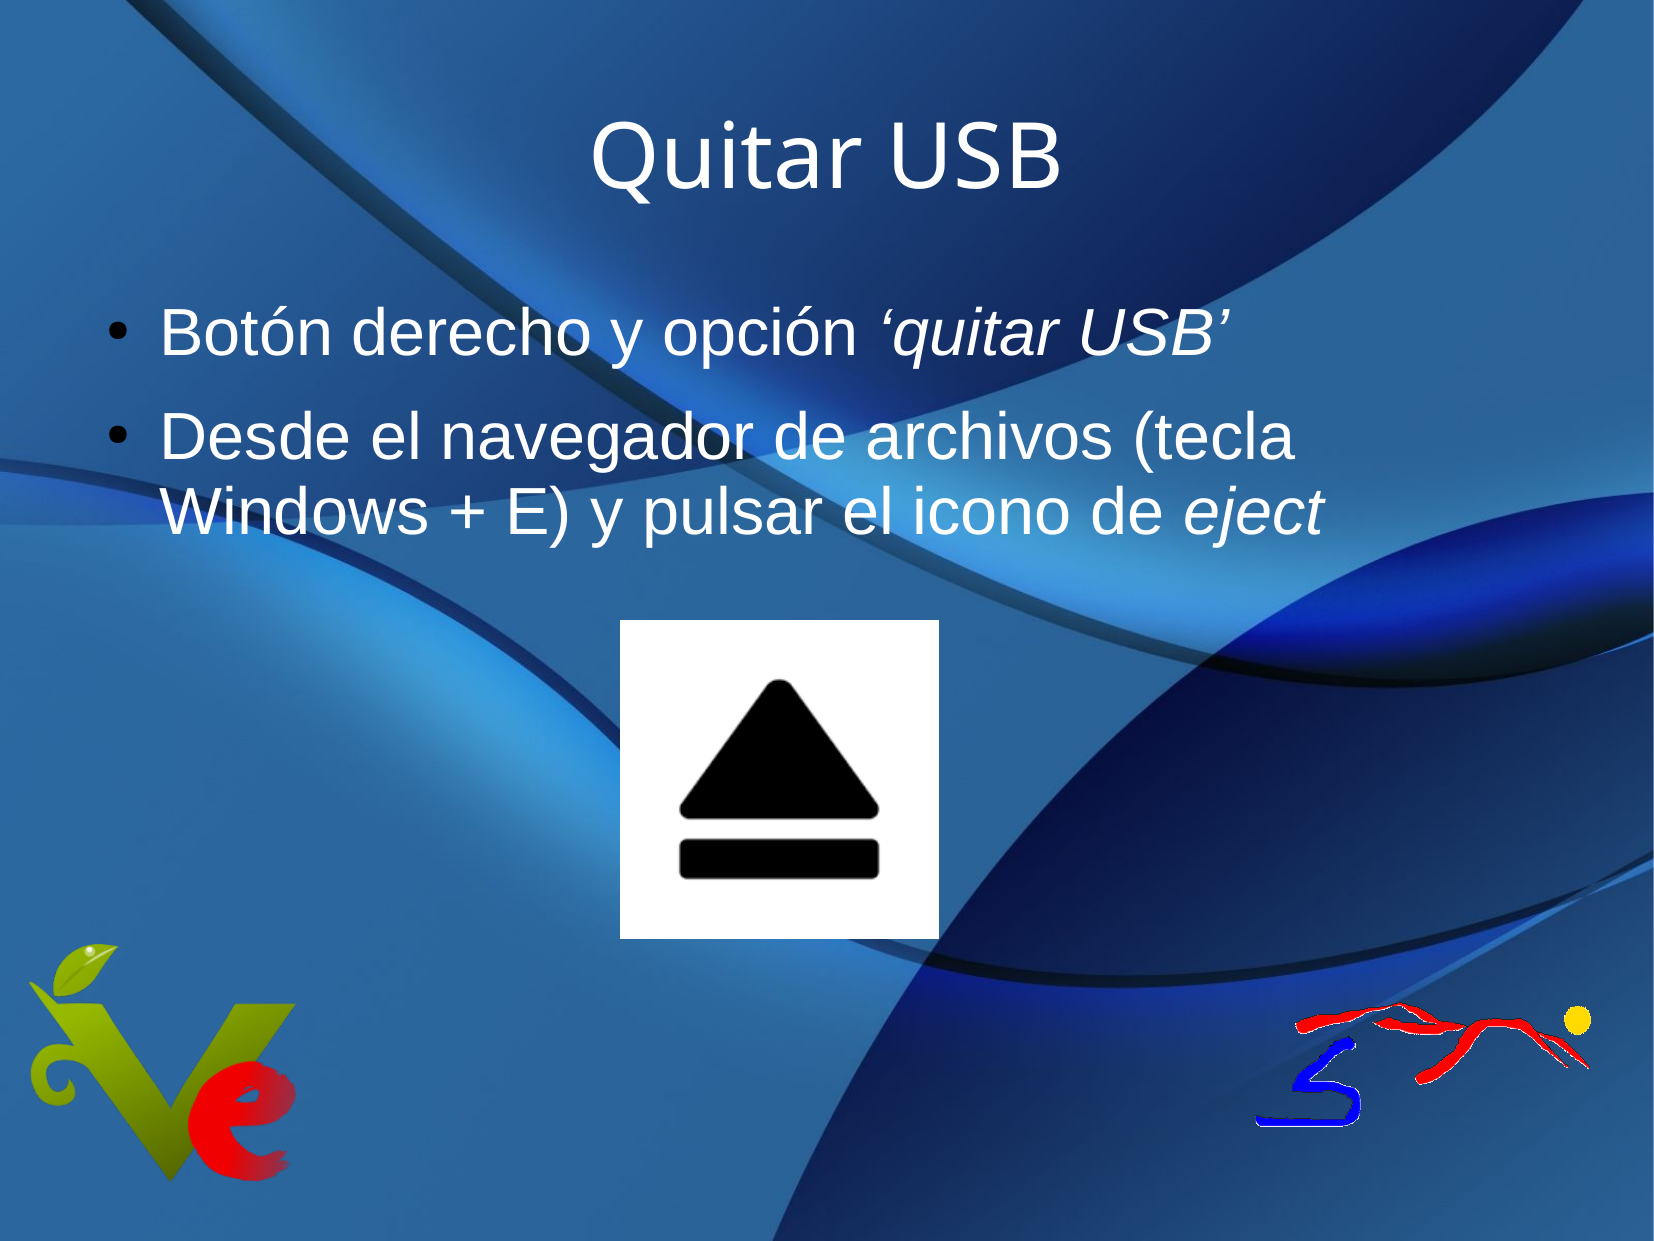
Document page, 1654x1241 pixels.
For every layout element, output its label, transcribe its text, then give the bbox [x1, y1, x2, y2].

picture [0, 0, 1654, 1241]
list Botón derecho y opción ‘quitar USB’ Desde el navegador de archivos (tecla Windows + E) y pulsar el icono de eject [88, 295, 1577, 1065]
title Quitar USB [82, 49, 1571, 257]
